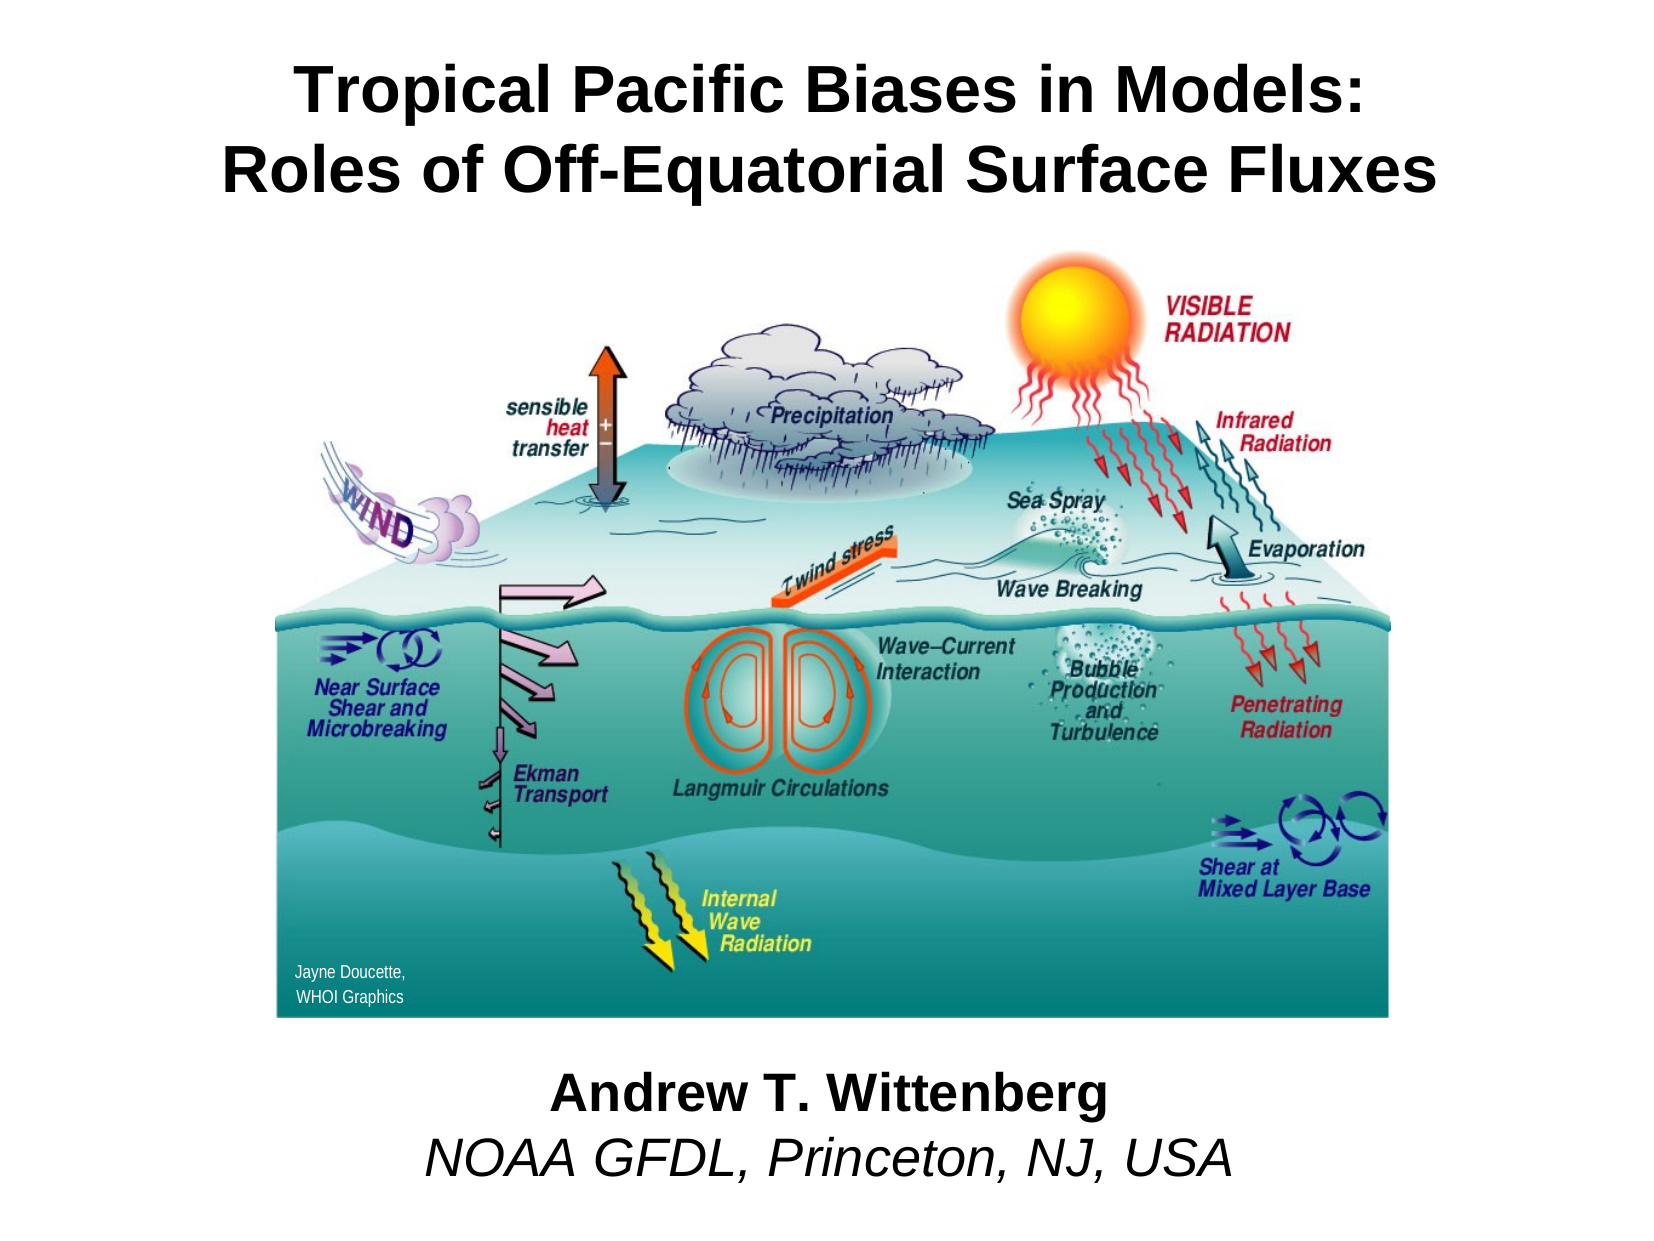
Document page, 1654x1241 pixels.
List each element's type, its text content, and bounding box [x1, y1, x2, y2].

picture [275, 246, 1391, 1018]
text_box Jayne Doucette, WHOI Graphics [294, 955, 406, 1008]
text_box Tropical Pacific Biases in Models: Roles of Off-Equatorial Surface Fluxes [0, 38, 1654, 237]
text_box Andrew T. Wittenberg NOAA GFDL, Princeton, NJ, USA [7, 1019, 1654, 1226]
